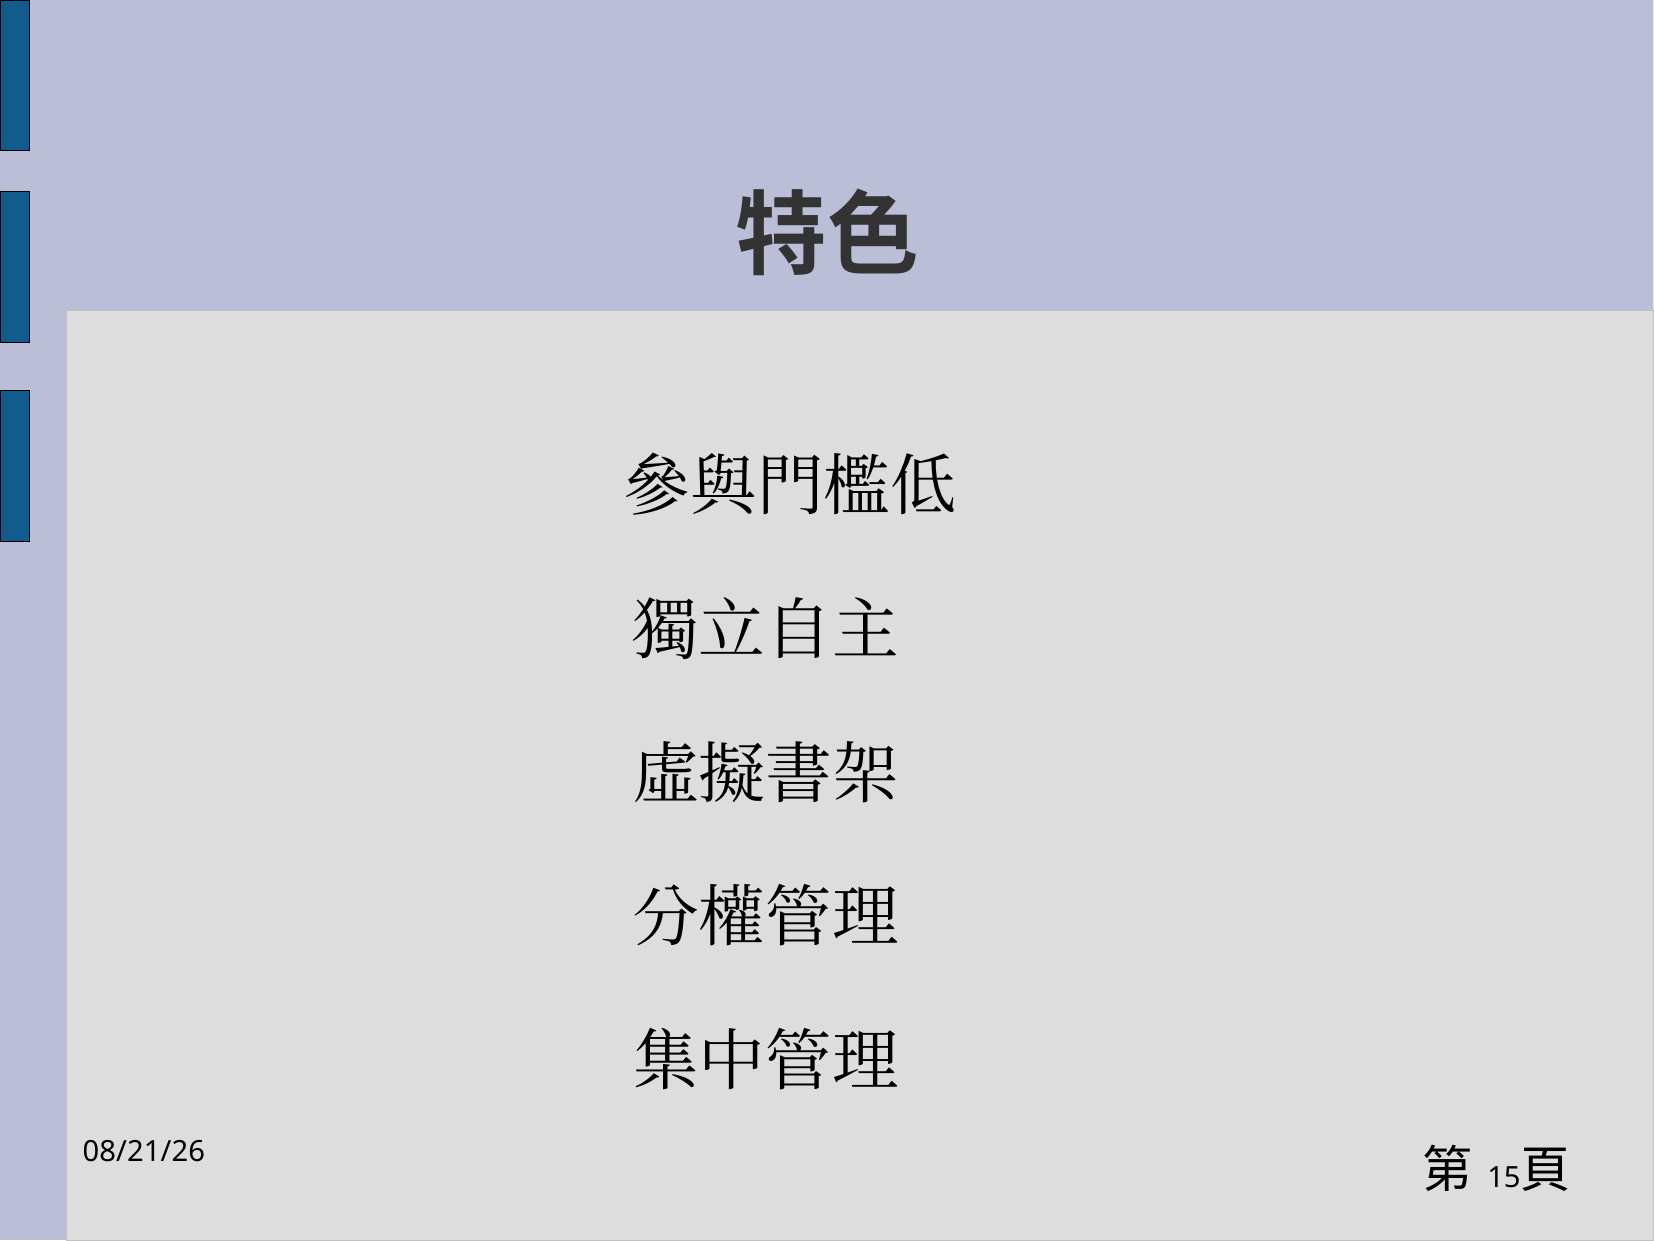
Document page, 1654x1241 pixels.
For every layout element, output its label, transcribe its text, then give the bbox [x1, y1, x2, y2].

title 特色 [121, 91, 1534, 299]
list 參與門檻低 獨立自主 虛擬書架 分權管理 集中管理 [118, 385, 1531, 1152]
